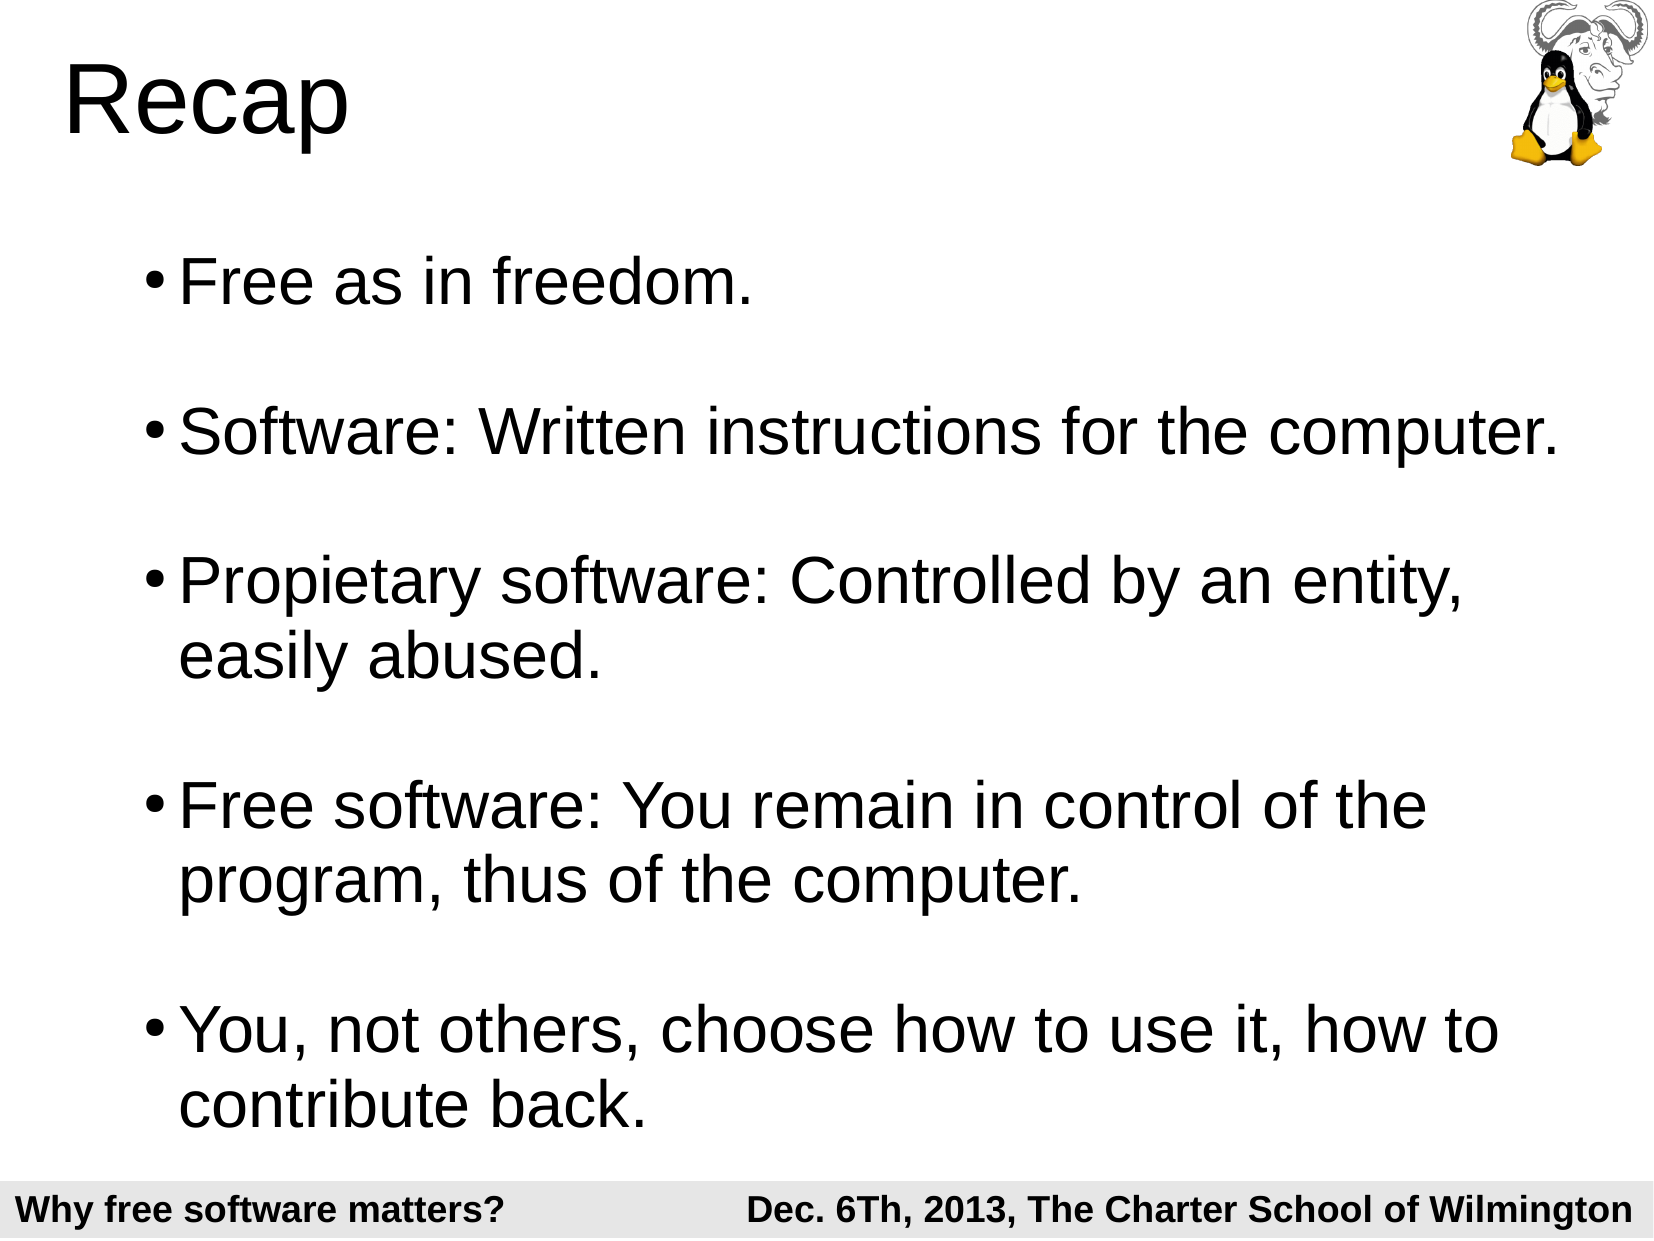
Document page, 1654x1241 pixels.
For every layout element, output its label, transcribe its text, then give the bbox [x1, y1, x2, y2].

picture [1511, 0, 1648, 166]
text_box Recap [47, 35, 1501, 163]
text_box Why free software matters? Dec. 6Th, 2013, The Charter School of Wilmington [0, 1181, 1654, 1238]
text_box Free as in freedom. Software: Written instructions for the computer. Propietary software: Controlled by an entity, easily abused. Free software: You remain in control of the program, thus of the computer. You, not others, choose how to use it, how to contribute back. [128, 236, 1605, 1149]
